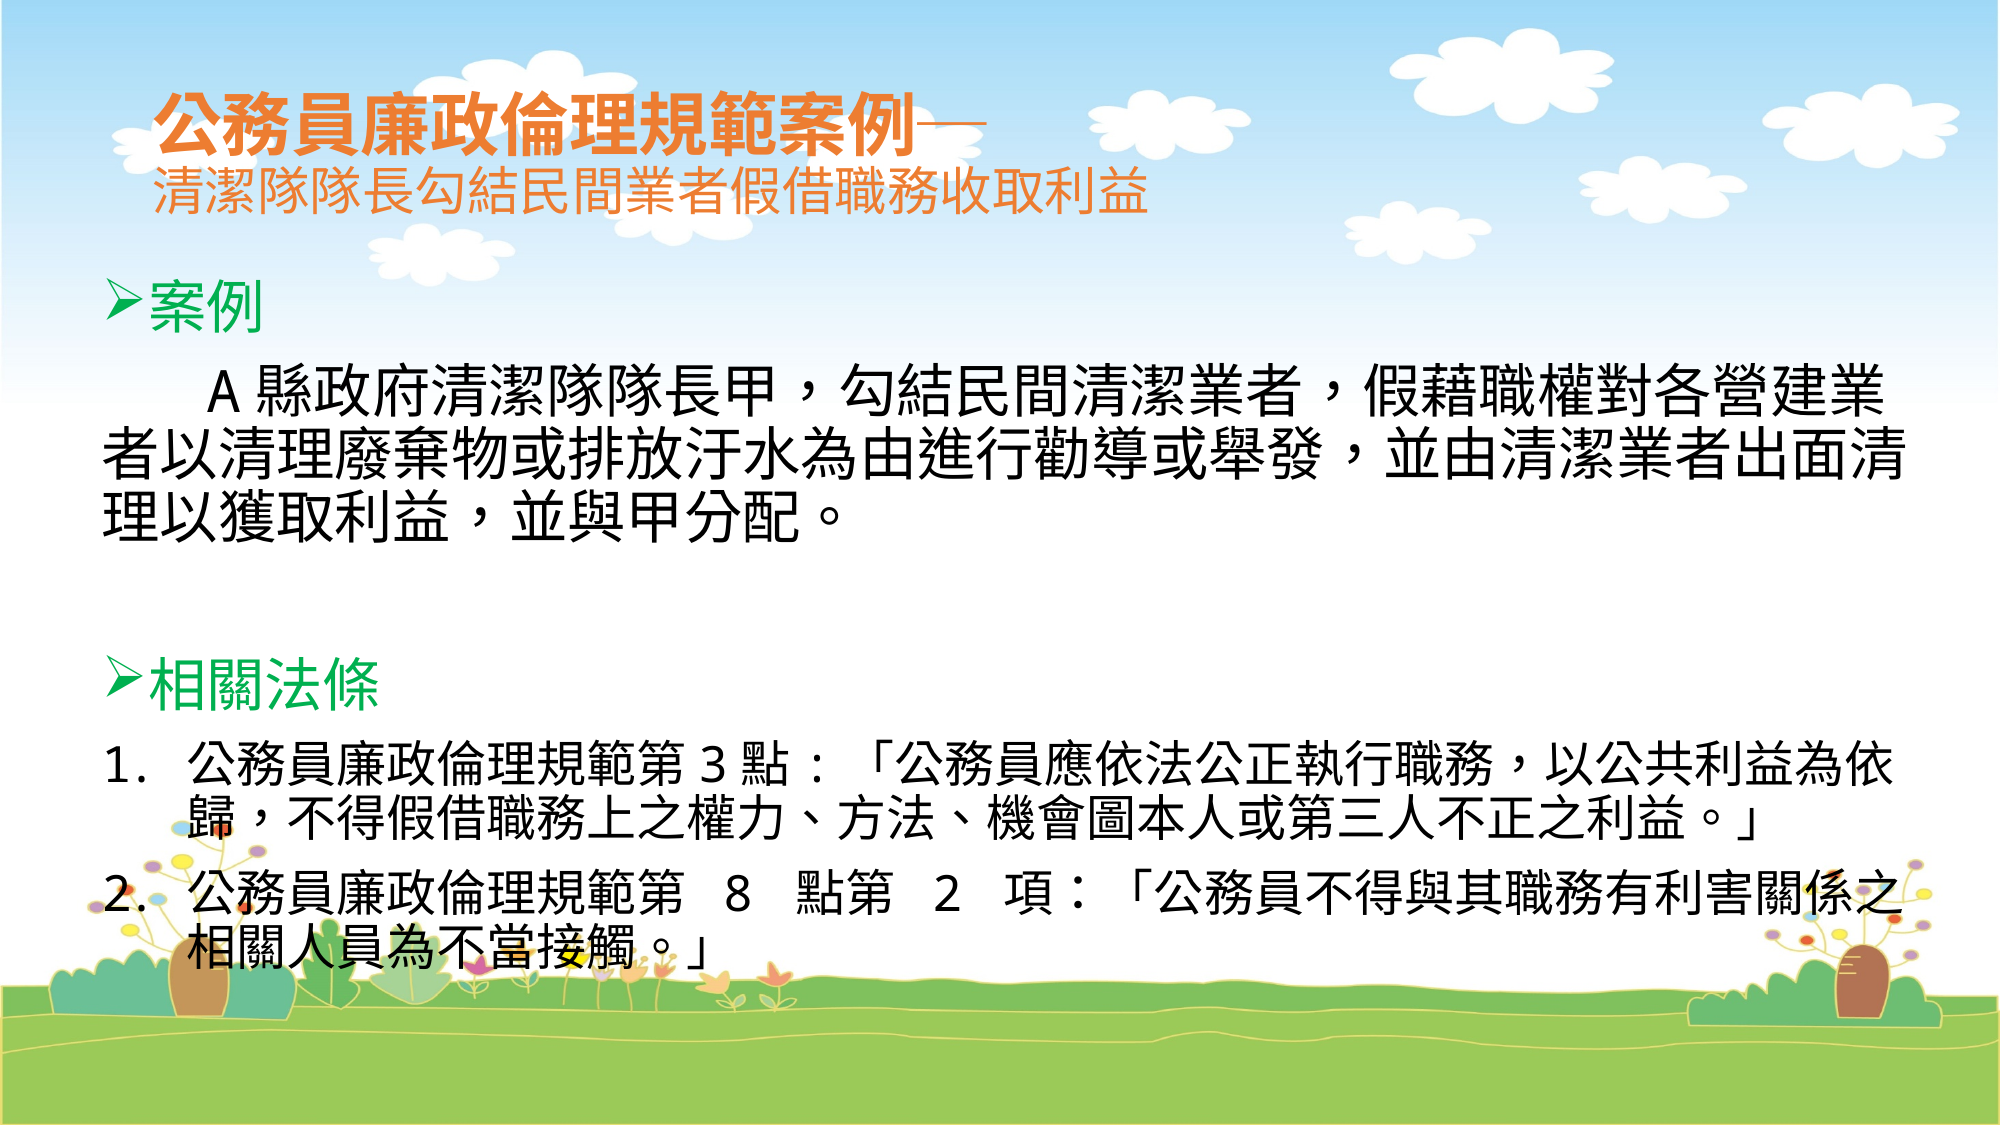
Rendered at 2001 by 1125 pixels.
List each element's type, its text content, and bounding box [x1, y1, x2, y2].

picture [0, 0, 2000, 1125]
title 公務員廉政倫理規範案例─ 清潔隊隊長勾結民間業者假借職務收取利益 [137, 82, 1863, 271]
list 案例 A縣政府清潔隊隊長甲，勾結民間清潔業者，假藉職權對各營建業者以清理廢棄物或排放汙水為由進行勸導或舉發，並由清潔業者出面清理以獲取利益，並與甲分配。 相關法條 公務員廉政倫理規範第3點:「公務員應依法公正執行職務，以公共利益為依歸，不得假借職務上之權力、方法、機會圖本人或第三人不正之利益。」 公務員廉政倫理規範第 8 點第 2 項：「公務員不得與其職務有利害關係之相關人員為不當接觸。」 [86, 271, 1945, 1081]
